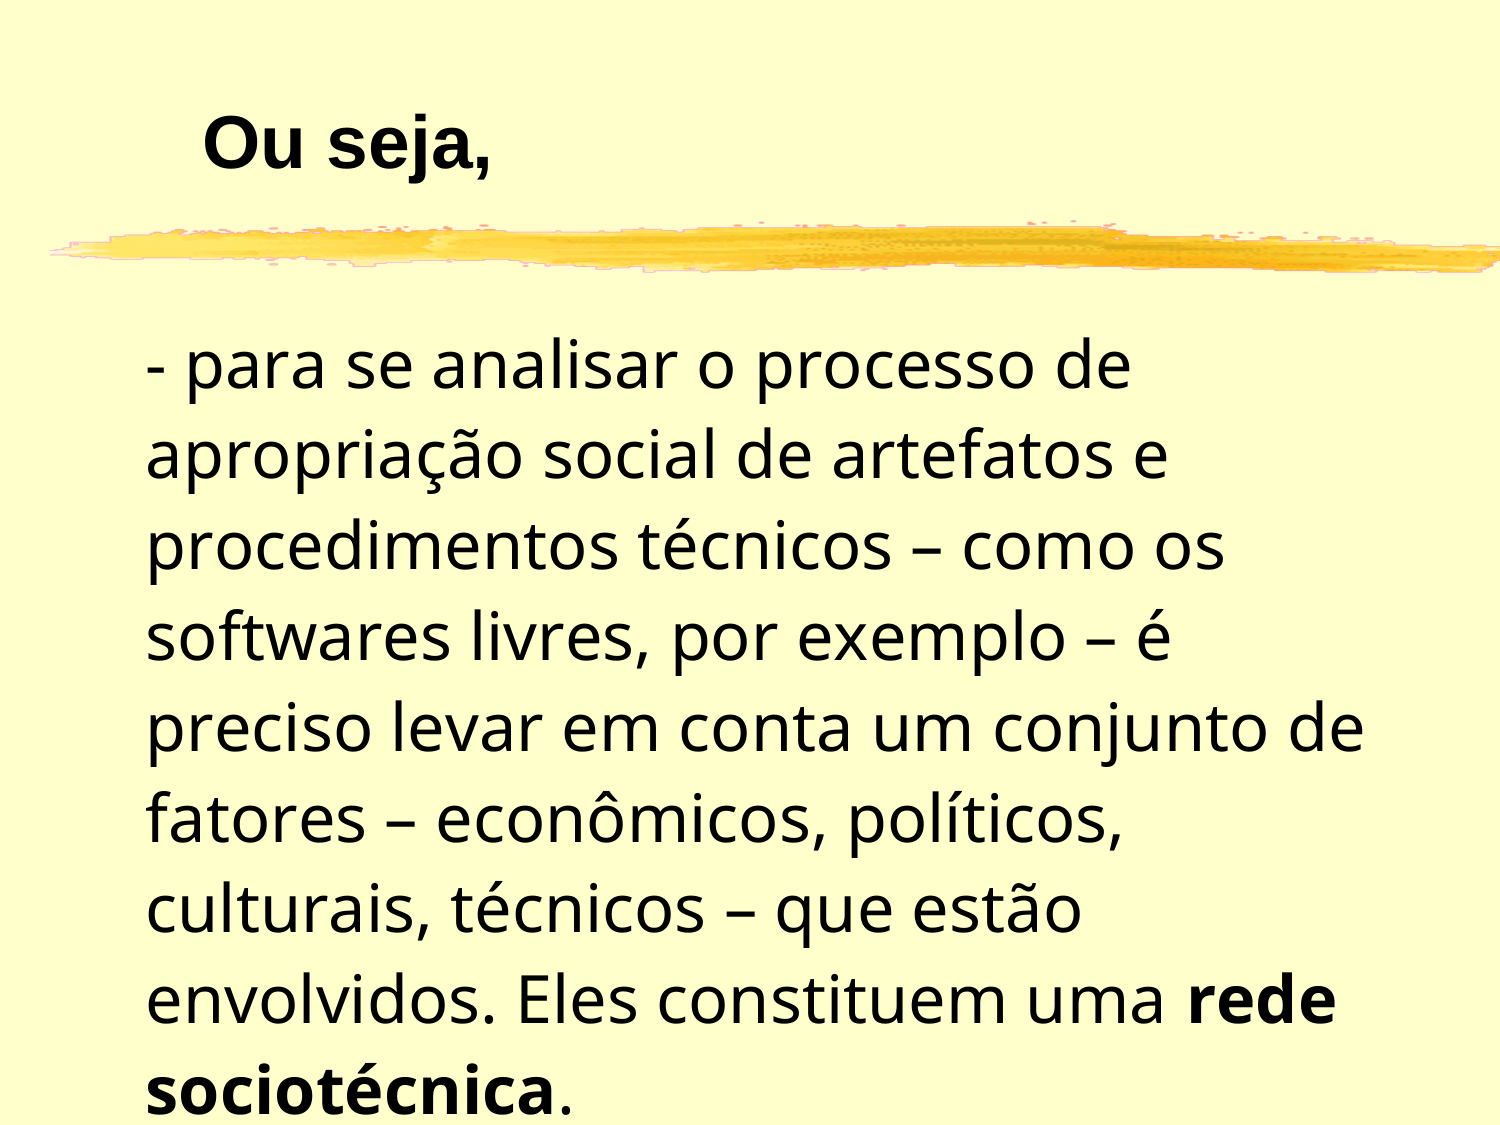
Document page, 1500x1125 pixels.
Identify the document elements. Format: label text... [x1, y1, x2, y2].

title Ou seja, [37, 78, 1500, 282]
list - para se analisar o processo de apropriação social de artefatos e procedimentos técnicos – como os softwares livres, por exemplo – é preciso levar em conta um conjunto de fatores – econômicos, políticos, culturais, técnicos – que estão envolvidos. Eles constituem uma rede sociotécnica. [74, 309, 1417, 1045]
